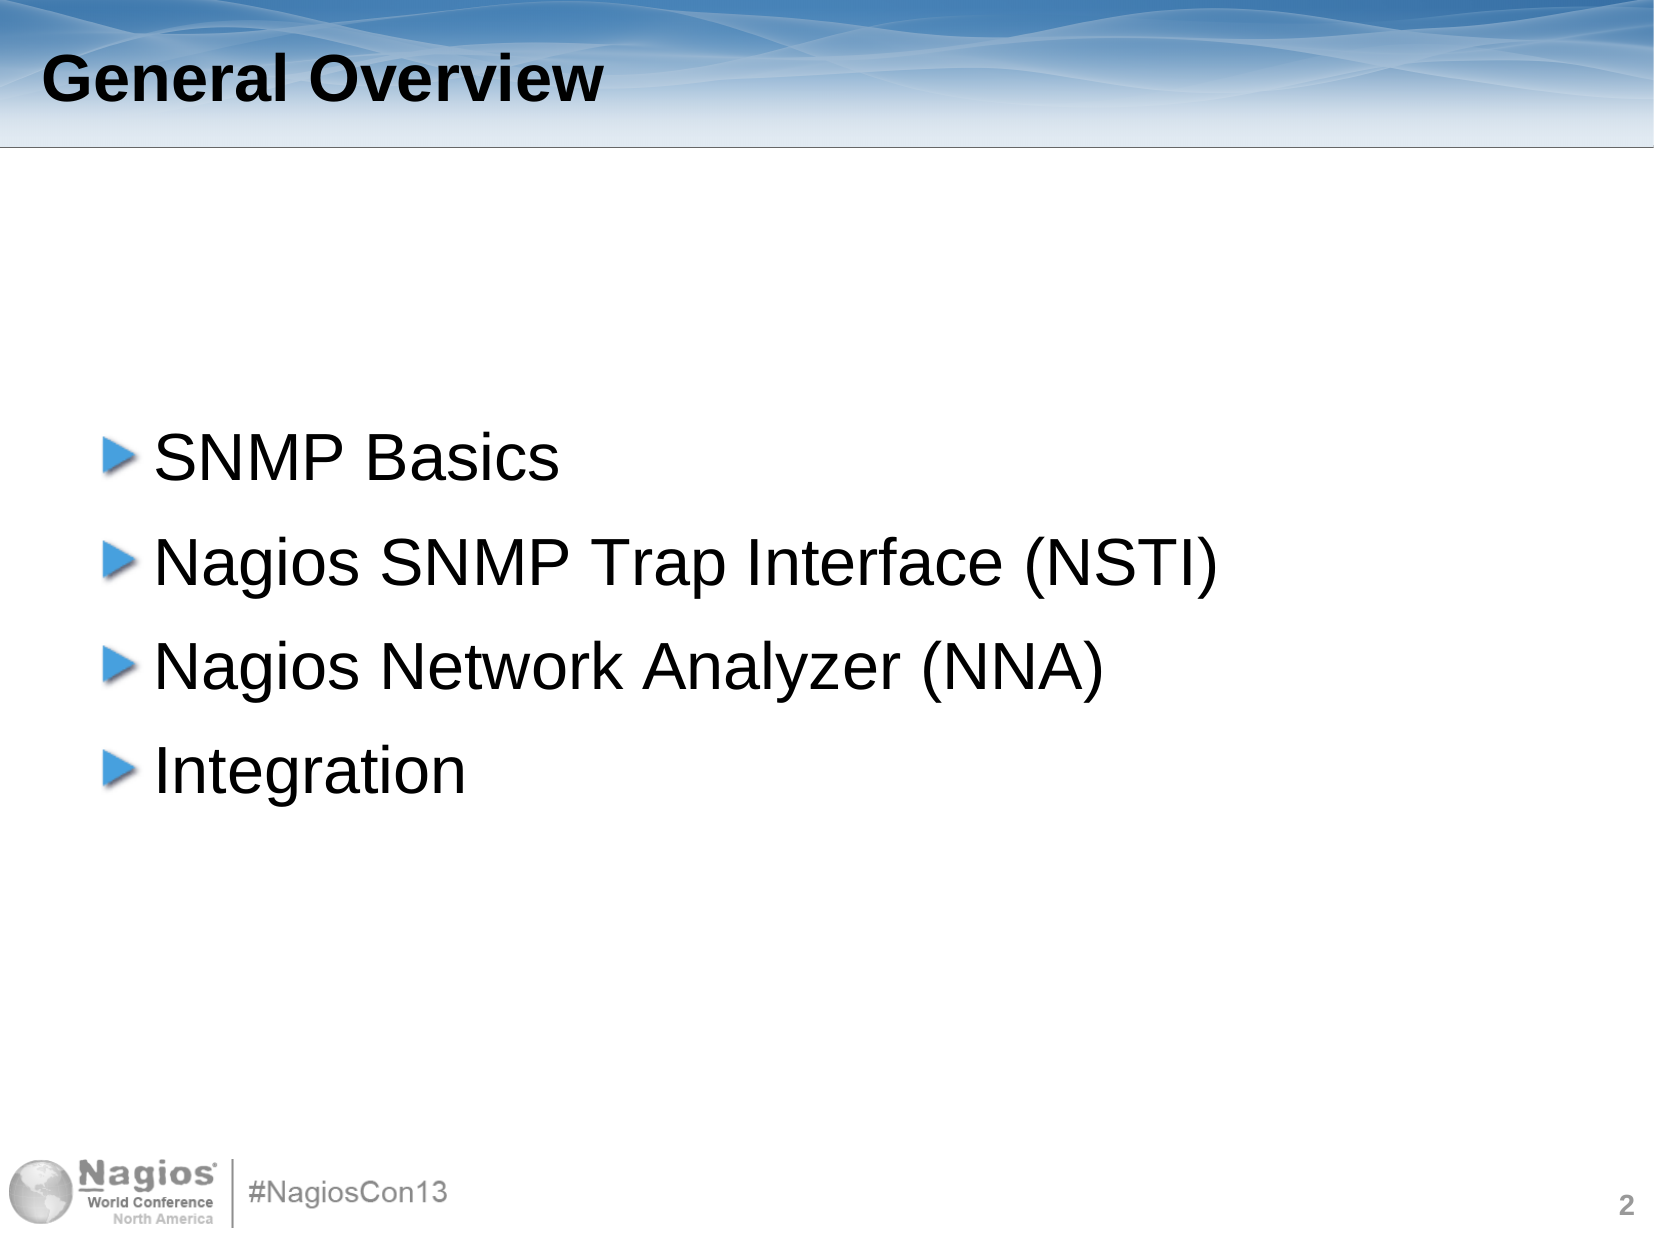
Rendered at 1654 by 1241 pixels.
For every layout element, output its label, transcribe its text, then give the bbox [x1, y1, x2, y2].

title General Overview [41, 29, 1248, 127]
picture [0, 0, 1654, 147]
list SNMP Basics Nagios SNMP Trap Interface (NSTI) Nagios Network Analyzer (NNA) Integration [82, 420, 1571, 820]
picture [9, 1159, 453, 1228]
